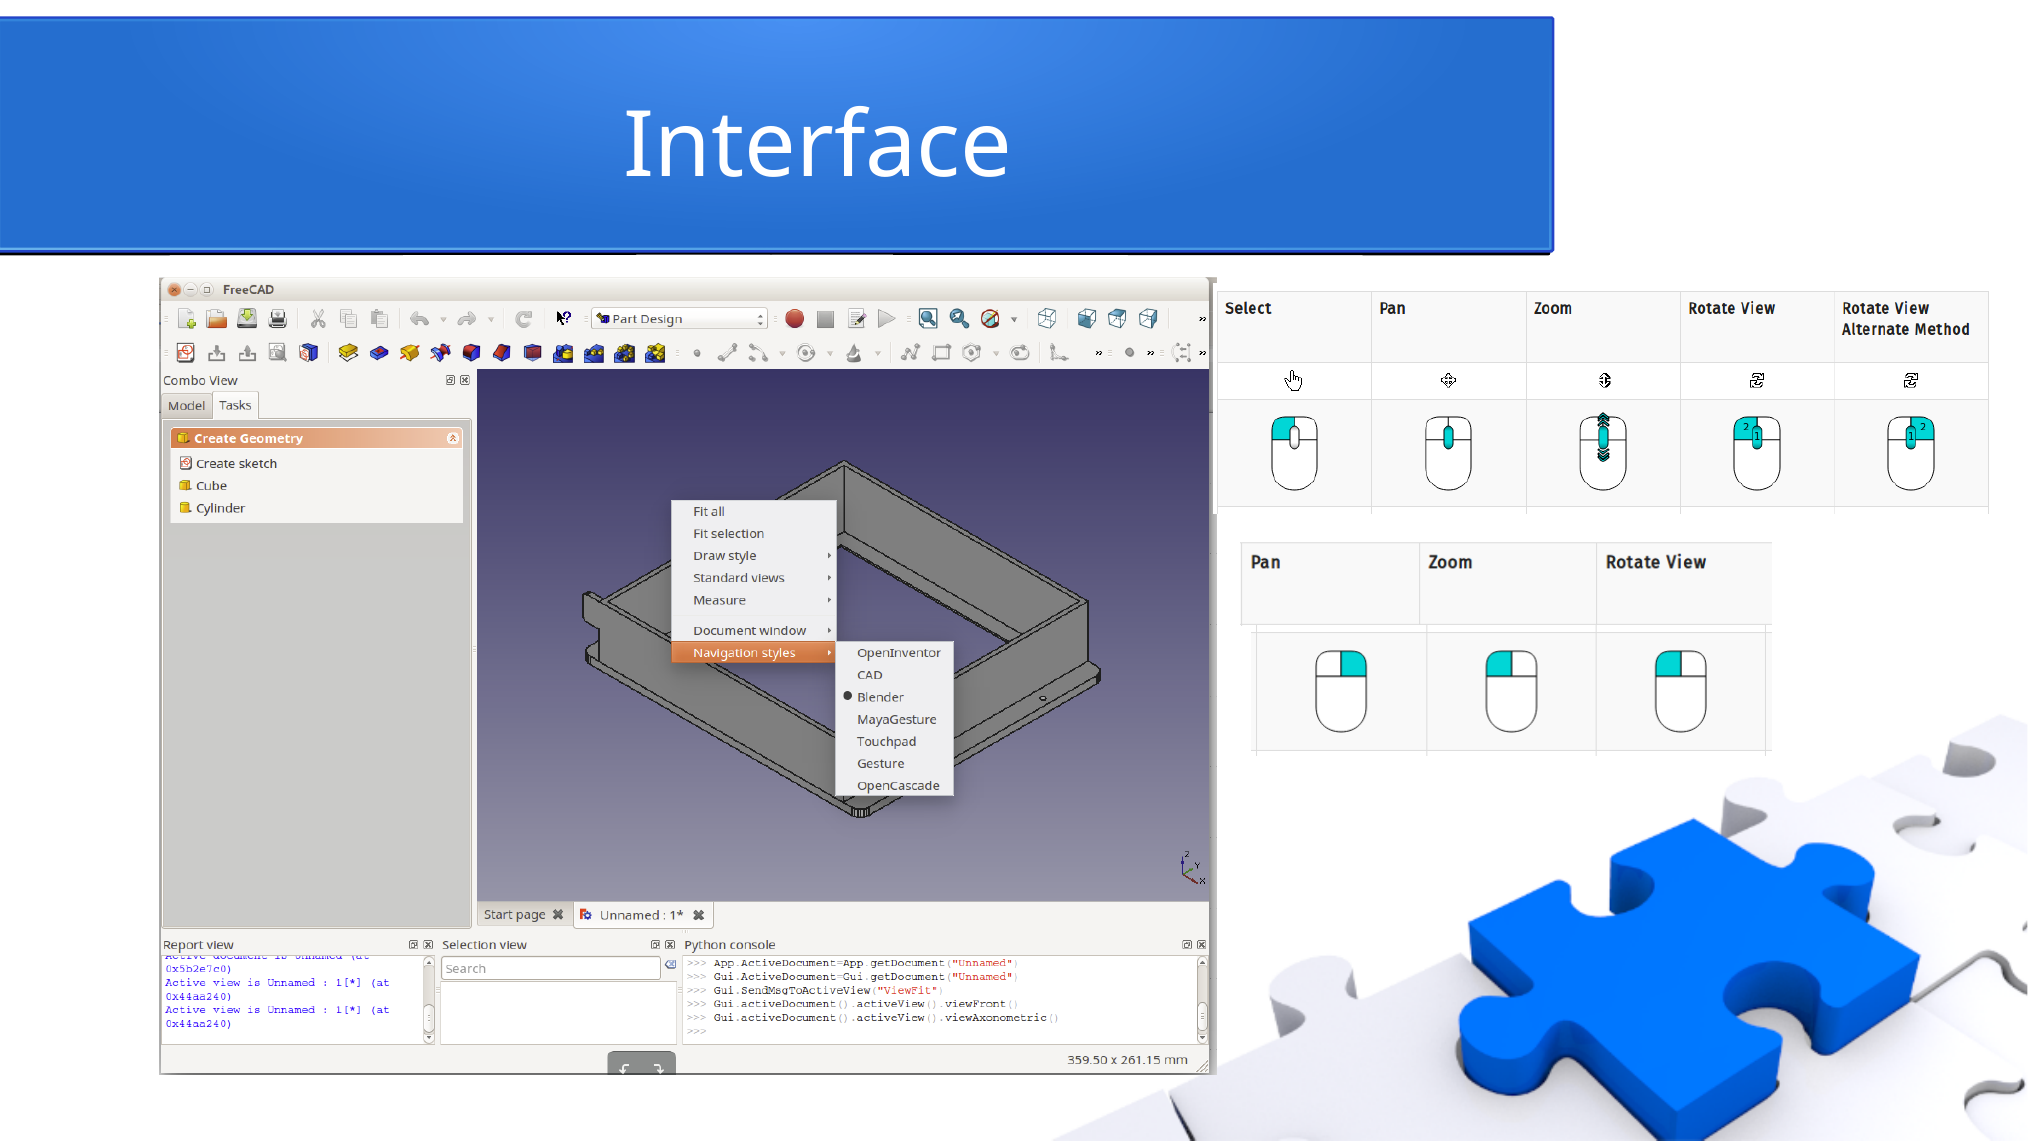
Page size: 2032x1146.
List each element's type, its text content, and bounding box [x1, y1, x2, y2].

title Interface [101, 45, 1536, 237]
picture [159, 277, 2028, 1141]
